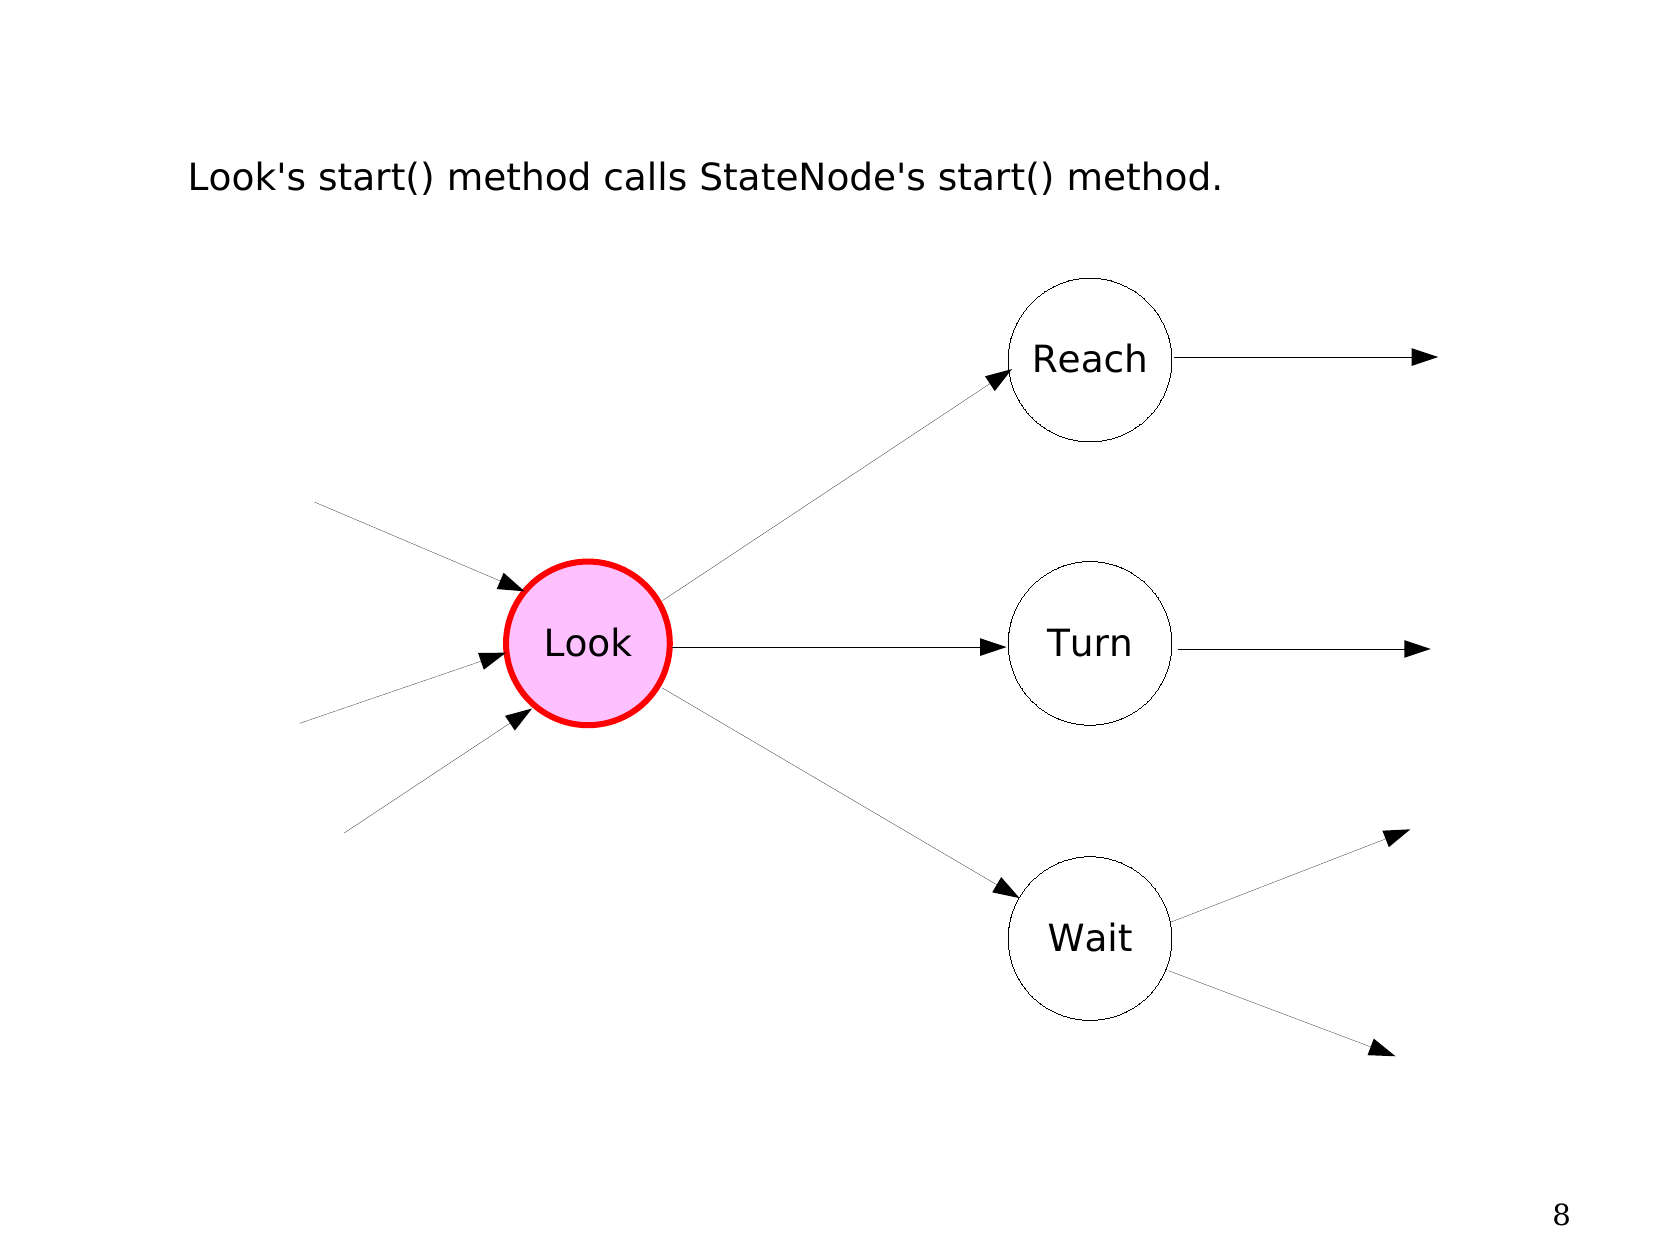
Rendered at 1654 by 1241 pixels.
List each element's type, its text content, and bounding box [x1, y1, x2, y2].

text_box Wait [1008, 856, 1172, 1021]
text_box Reach [1008, 278, 1172, 442]
text_box Look [506, 561, 670, 726]
text_box Look's start() method calls StateNode's start() method. [172, 148, 1259, 208]
text_box Turn [1008, 561, 1172, 726]
